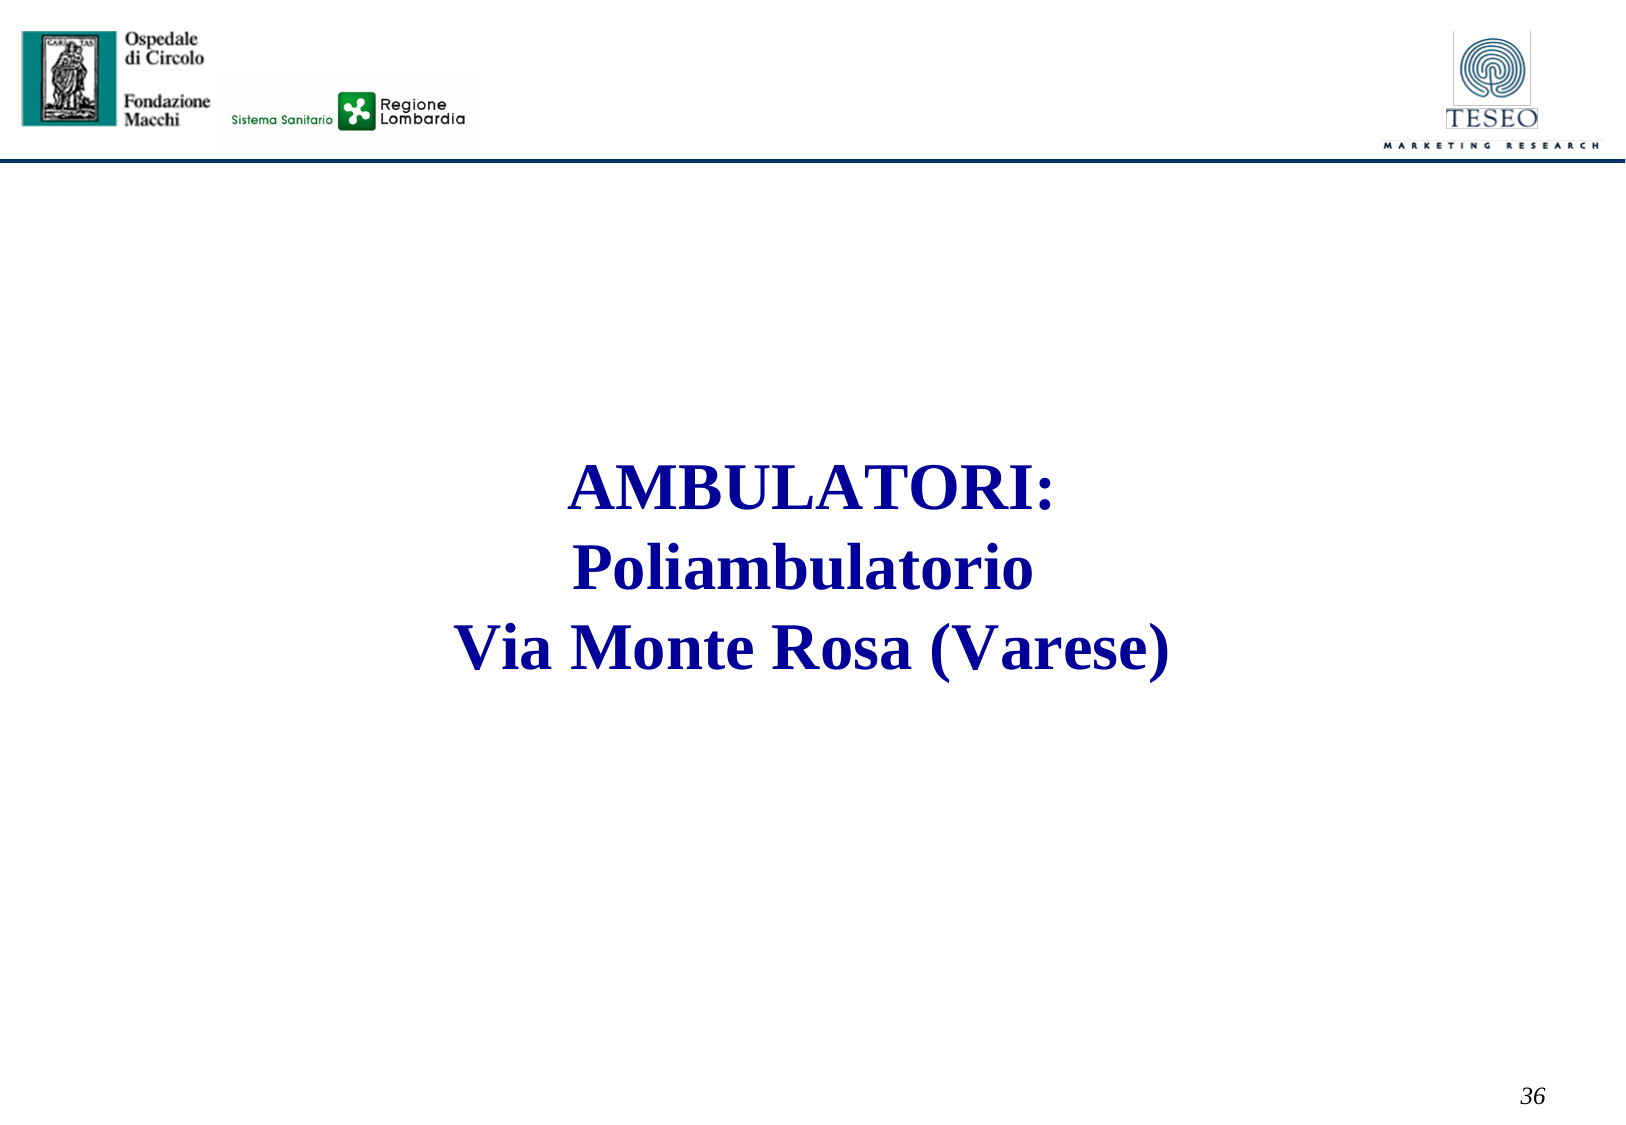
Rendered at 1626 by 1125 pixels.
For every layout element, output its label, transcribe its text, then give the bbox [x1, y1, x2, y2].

picture [21, 31, 483, 149]
text_box AMBULATORI: Poliambulatorio Via Monte Rosa (Varese) [121, 469, 1504, 657]
picture [1381, 31, 1604, 149]
